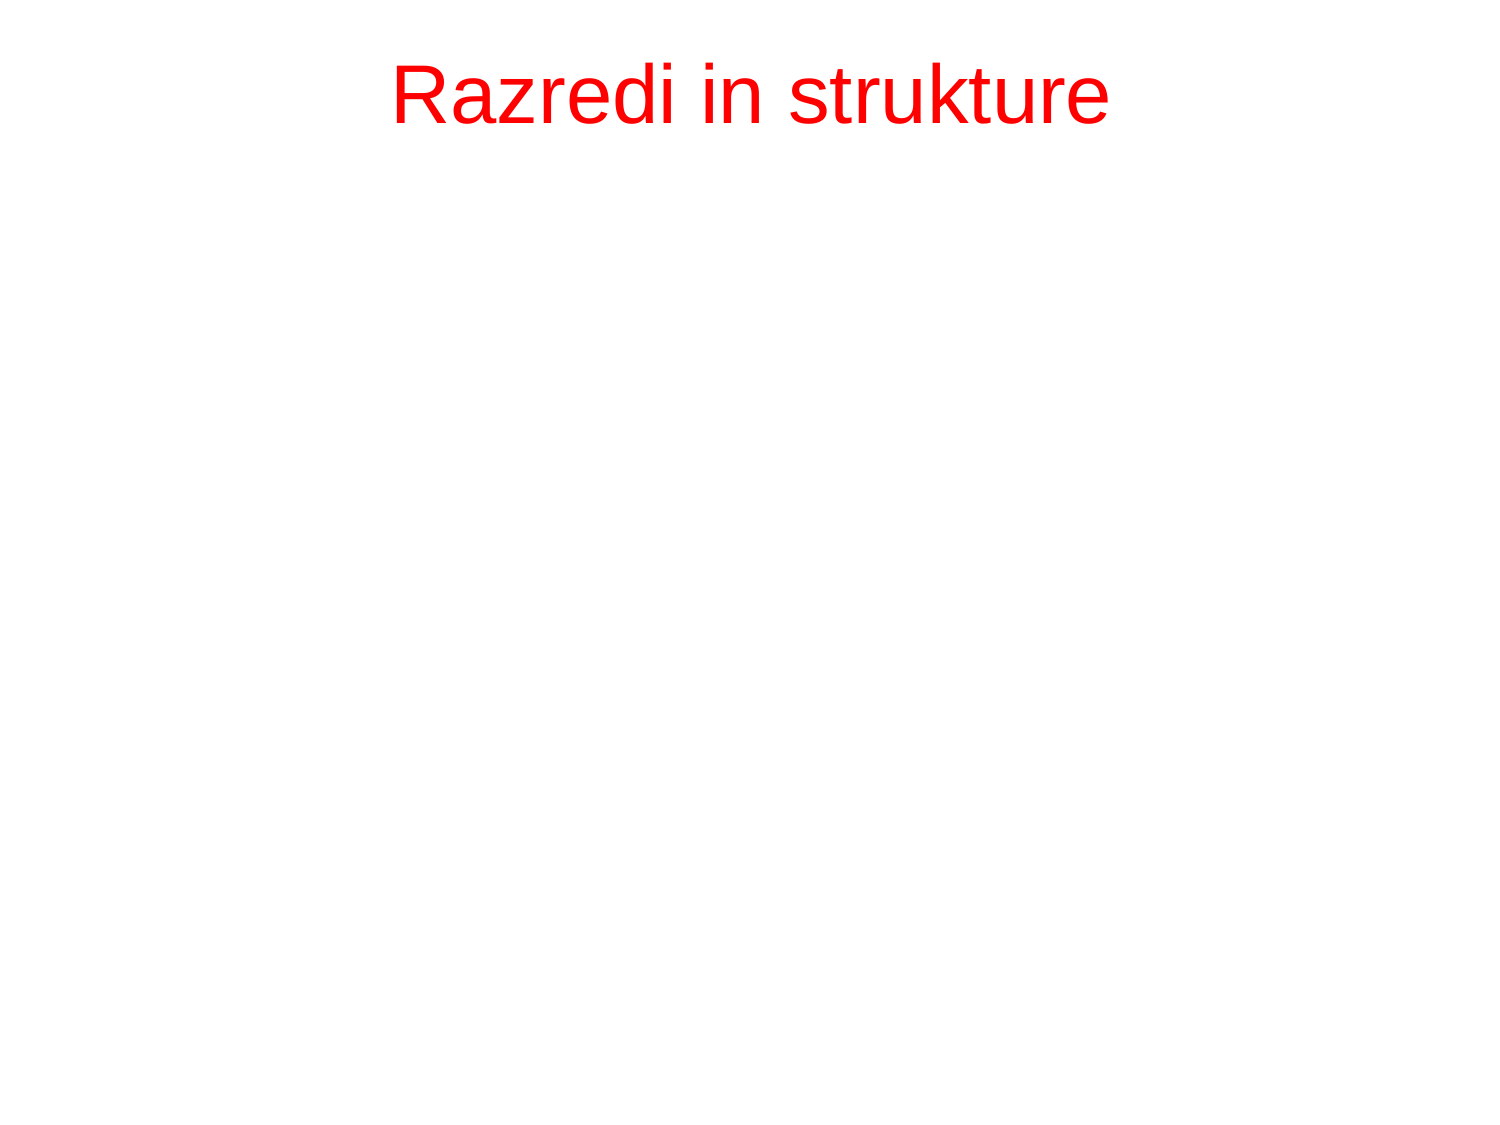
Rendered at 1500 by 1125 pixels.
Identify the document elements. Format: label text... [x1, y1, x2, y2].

title Razredi in strukture [76, 30, 1427, 149]
